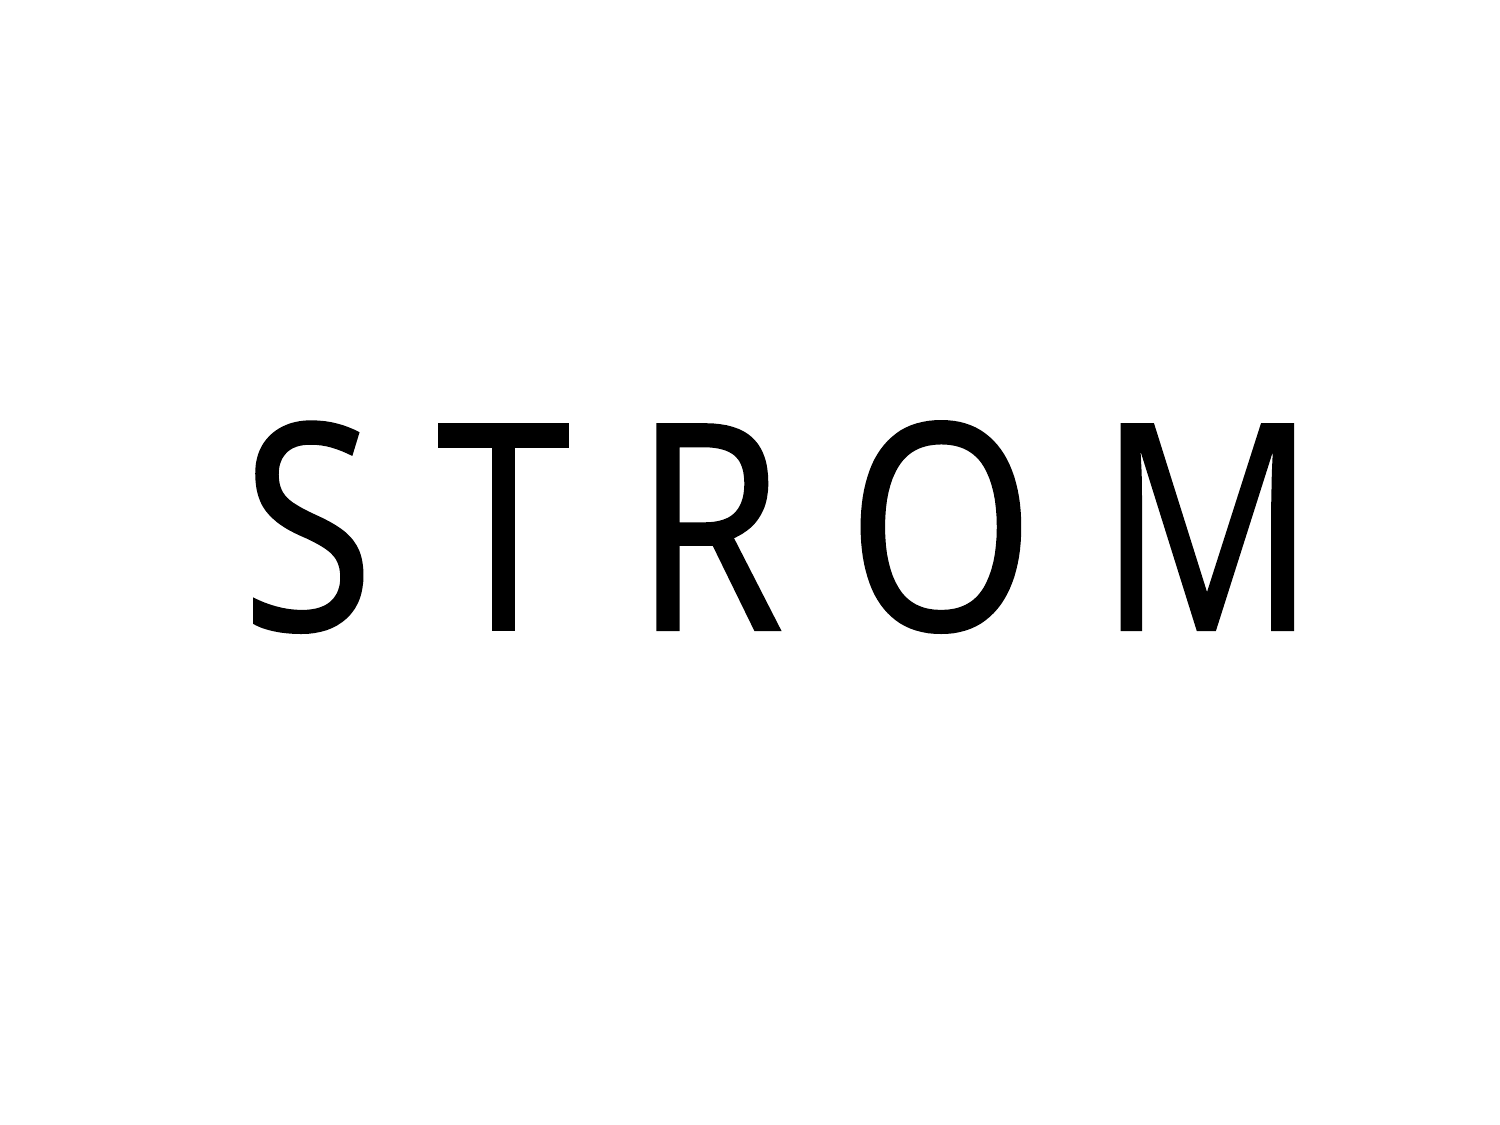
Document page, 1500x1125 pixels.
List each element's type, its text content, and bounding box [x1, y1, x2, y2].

text_box S T R O M [1121, 423, 1294, 631]
text_box S T R O M [253, 421, 363, 634]
text_box S T R O M [861, 420, 1021, 634]
text_box S T R O M [657, 423, 781, 631]
text_box S T R O M [439, 423, 569, 631]
